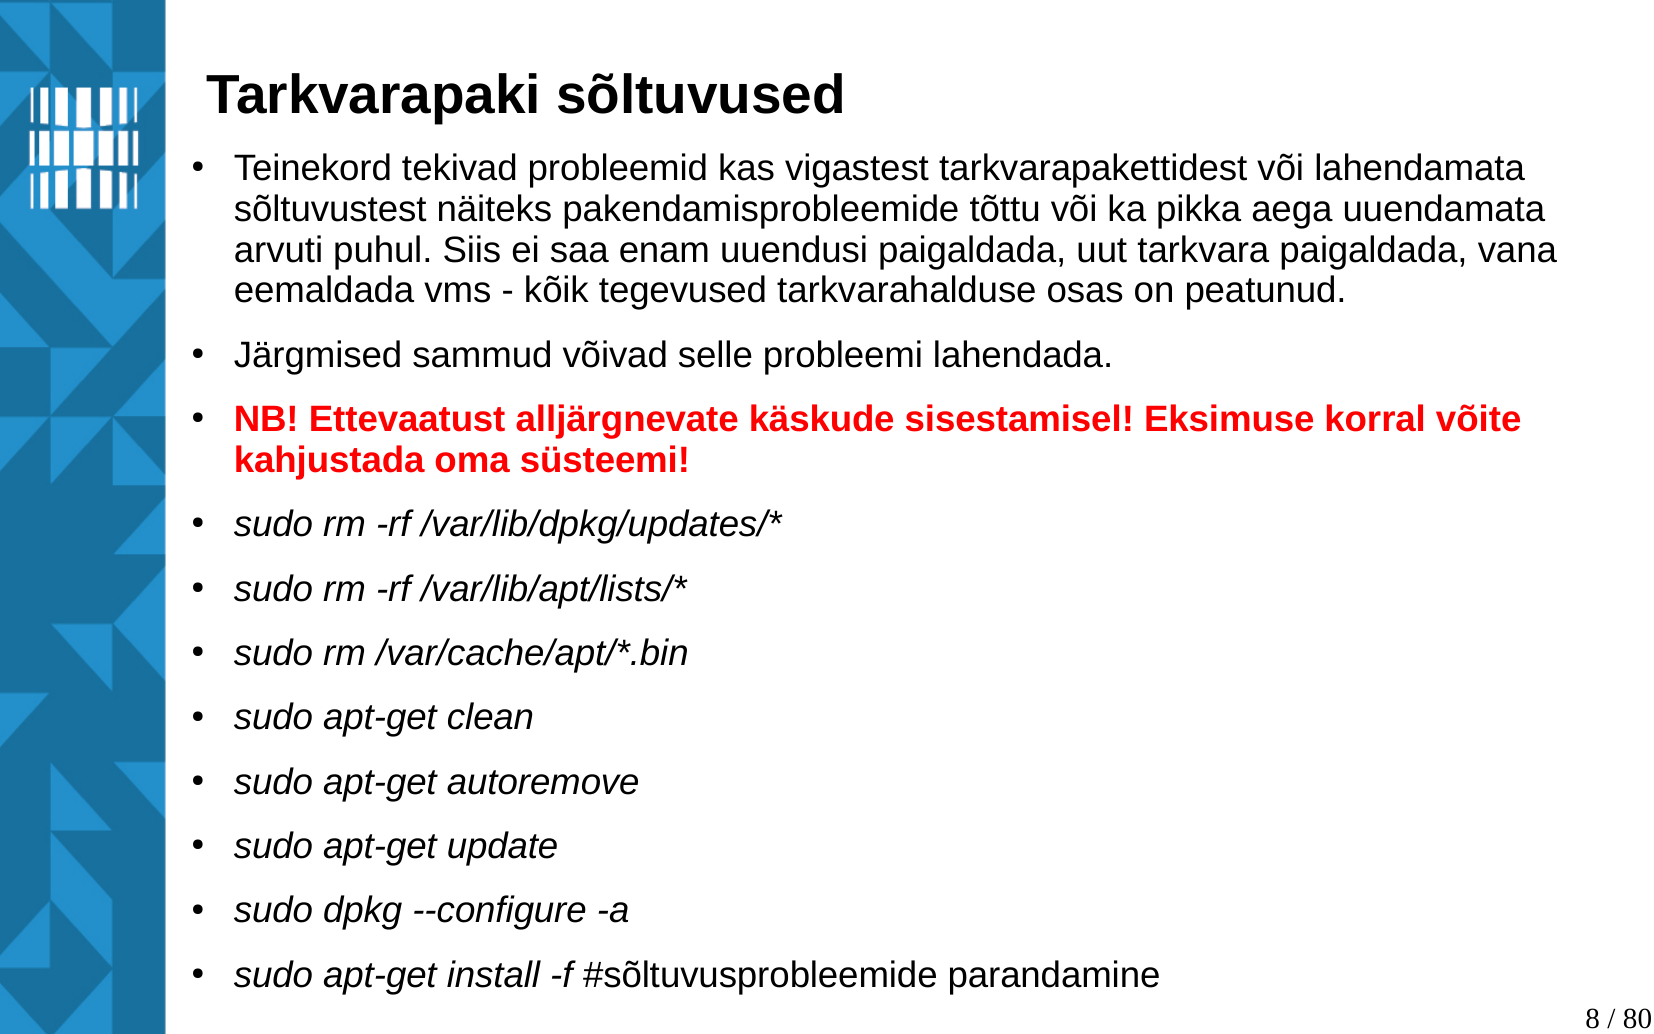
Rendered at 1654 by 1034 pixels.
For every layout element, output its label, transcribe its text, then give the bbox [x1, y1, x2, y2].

list Teinekord tekivad probleemid kas vigastest tarkvarapakettidest või lahendamata sõltuvustest näiteks pakendamisprobleemide tõttu või ka pikka aega uuendamata arvuti puhul. Siis ei saa enam uuendusi paigaldada, uut tarkvara paigaldada, vana eemaldada vms - kõik tegevused tarkvarahalduse osas on peatunud. Järgmised sammud võivad selle probleemi lahendada. NB! Ettevaatust alljärgnevate käskude sisestamisel! Eksimuse korral võite kahjustada oma süsteemi! sudo rm -rf /var/lib/dpkg/updates/* sudo rm -rf /var/lib/apt/lists/* sudo rm /var/cache/apt/*.bin sudo apt-get clean sudo apt-get autoremove sudo apt-get update sudo dpkg --configure -a sudo apt-get install -f #sõltuvusprobleemide parandamine [177, 147, 1595, 1004]
title Tarkvarapaki sõltuvused [206, 41, 1359, 147]
